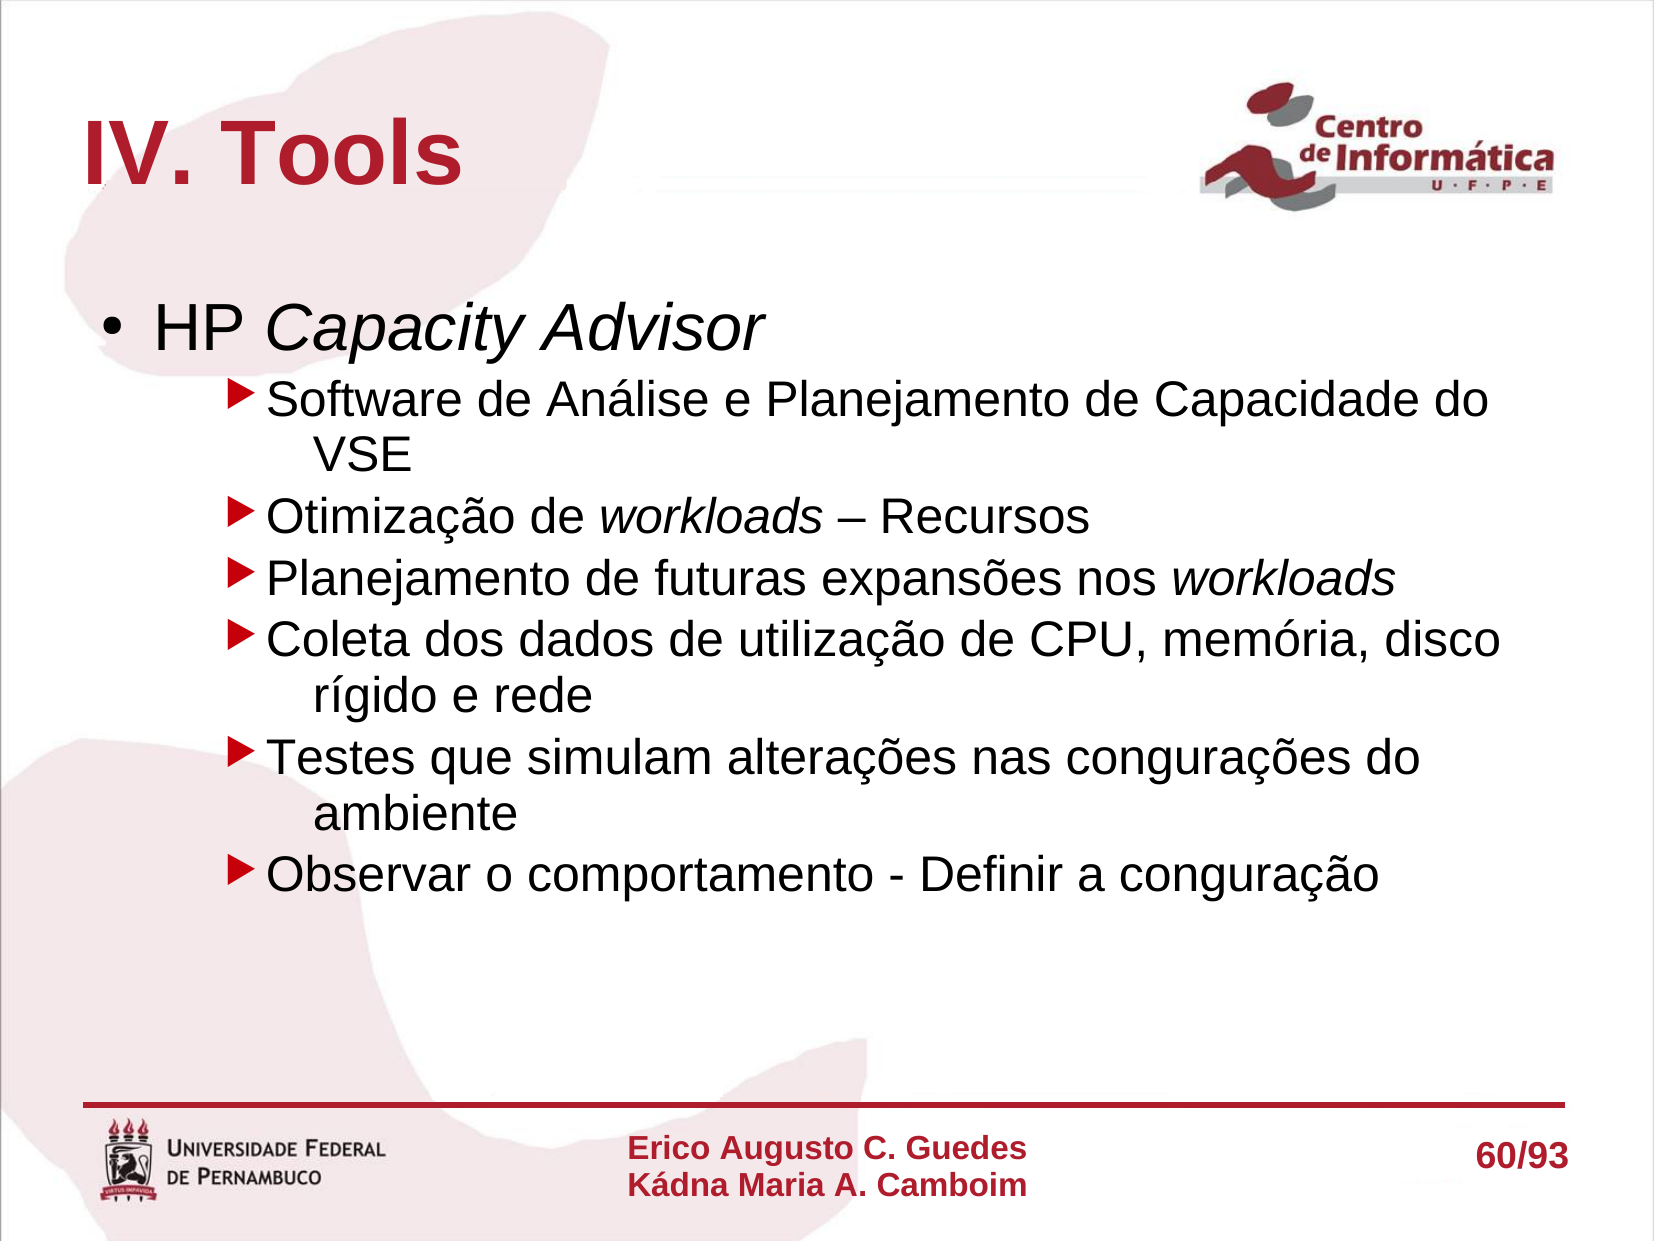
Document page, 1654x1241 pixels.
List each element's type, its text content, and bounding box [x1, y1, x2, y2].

list HP Capacity Advisor Software de Análise e Planejamento de Capacidade do VSE Otimização de workloads – Recursos Planejamento de futuras expansões nos workloads Coleta dos dados de utilização de CPU, memória, disco rígido e rede Testes que simulam alterações nas congurações do ambiente Observar o comportamento - Definir a conguração [82, 290, 1571, 1094]
picture [0, 0, 1654, 1241]
title IV. Tools [82, 56, 1571, 250]
